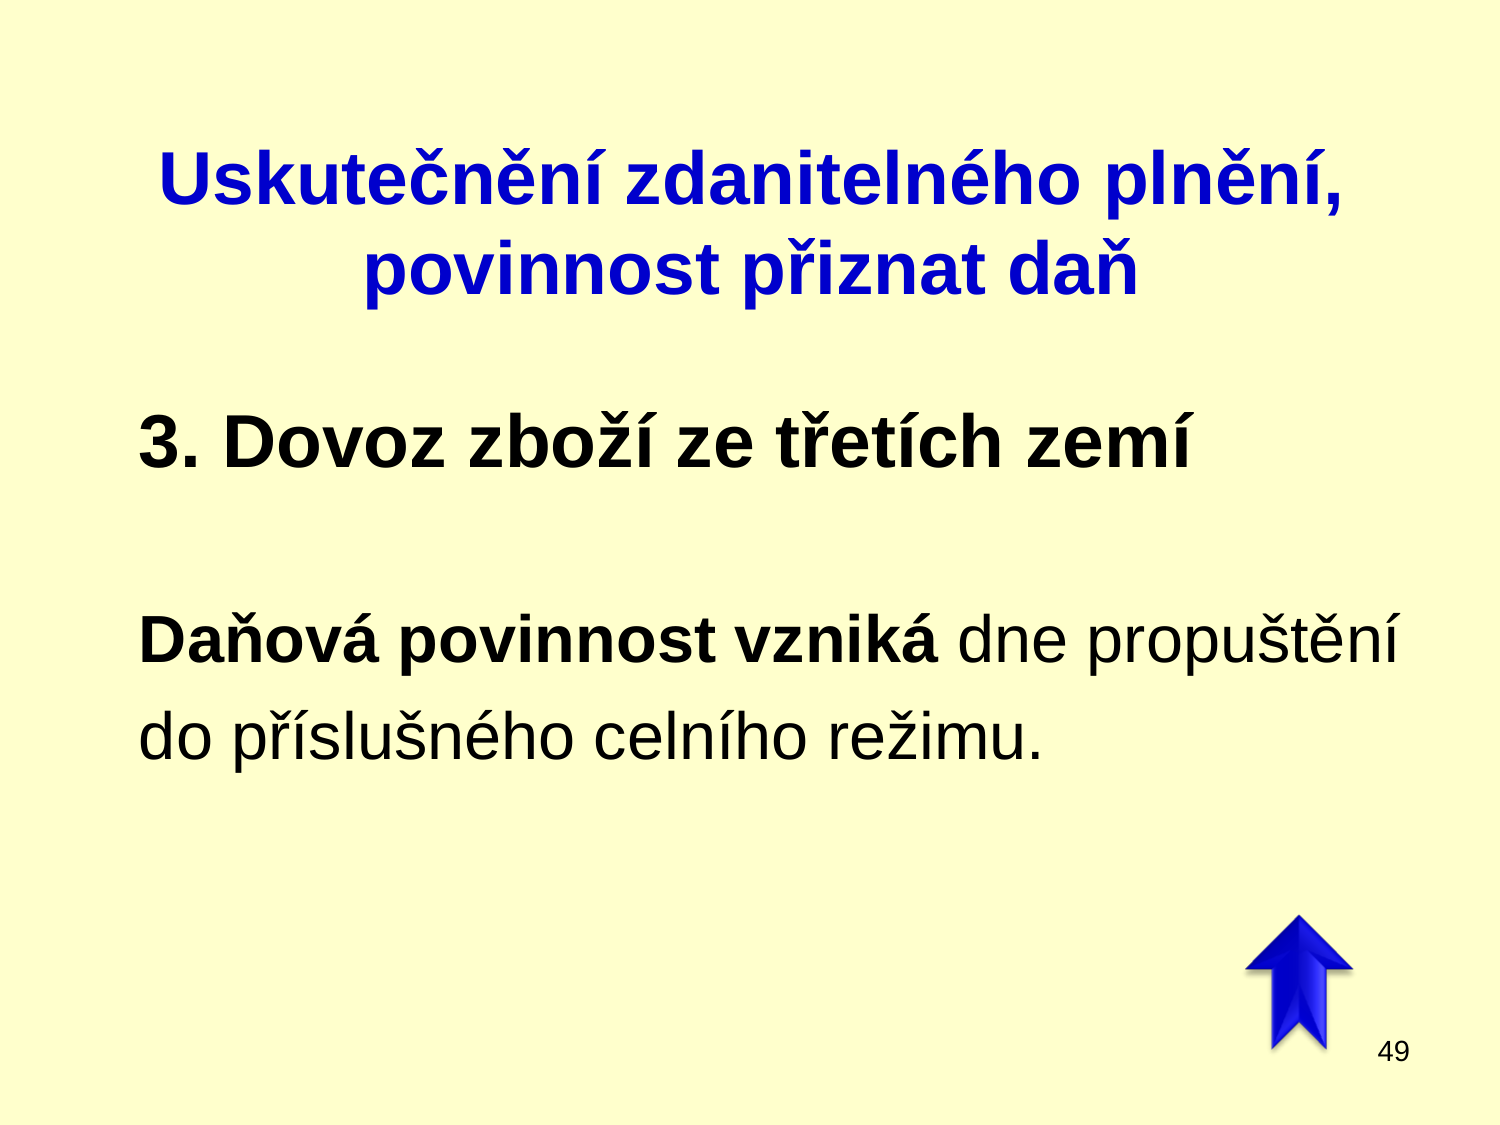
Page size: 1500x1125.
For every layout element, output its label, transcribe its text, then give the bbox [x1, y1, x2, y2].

title Uskutečnění zdanitelného plnění, povinnost přiznat daň [76, 121, 1427, 317]
text_box <číslo> [1074, 1024, 1426, 1103]
picture [1235, 910, 1363, 1063]
list 3. Dovoz zboží ze třetích zemí Daňová povinnost vzniká dne propuštění do příslušného celního režimu. [123, 385, 1435, 877]
